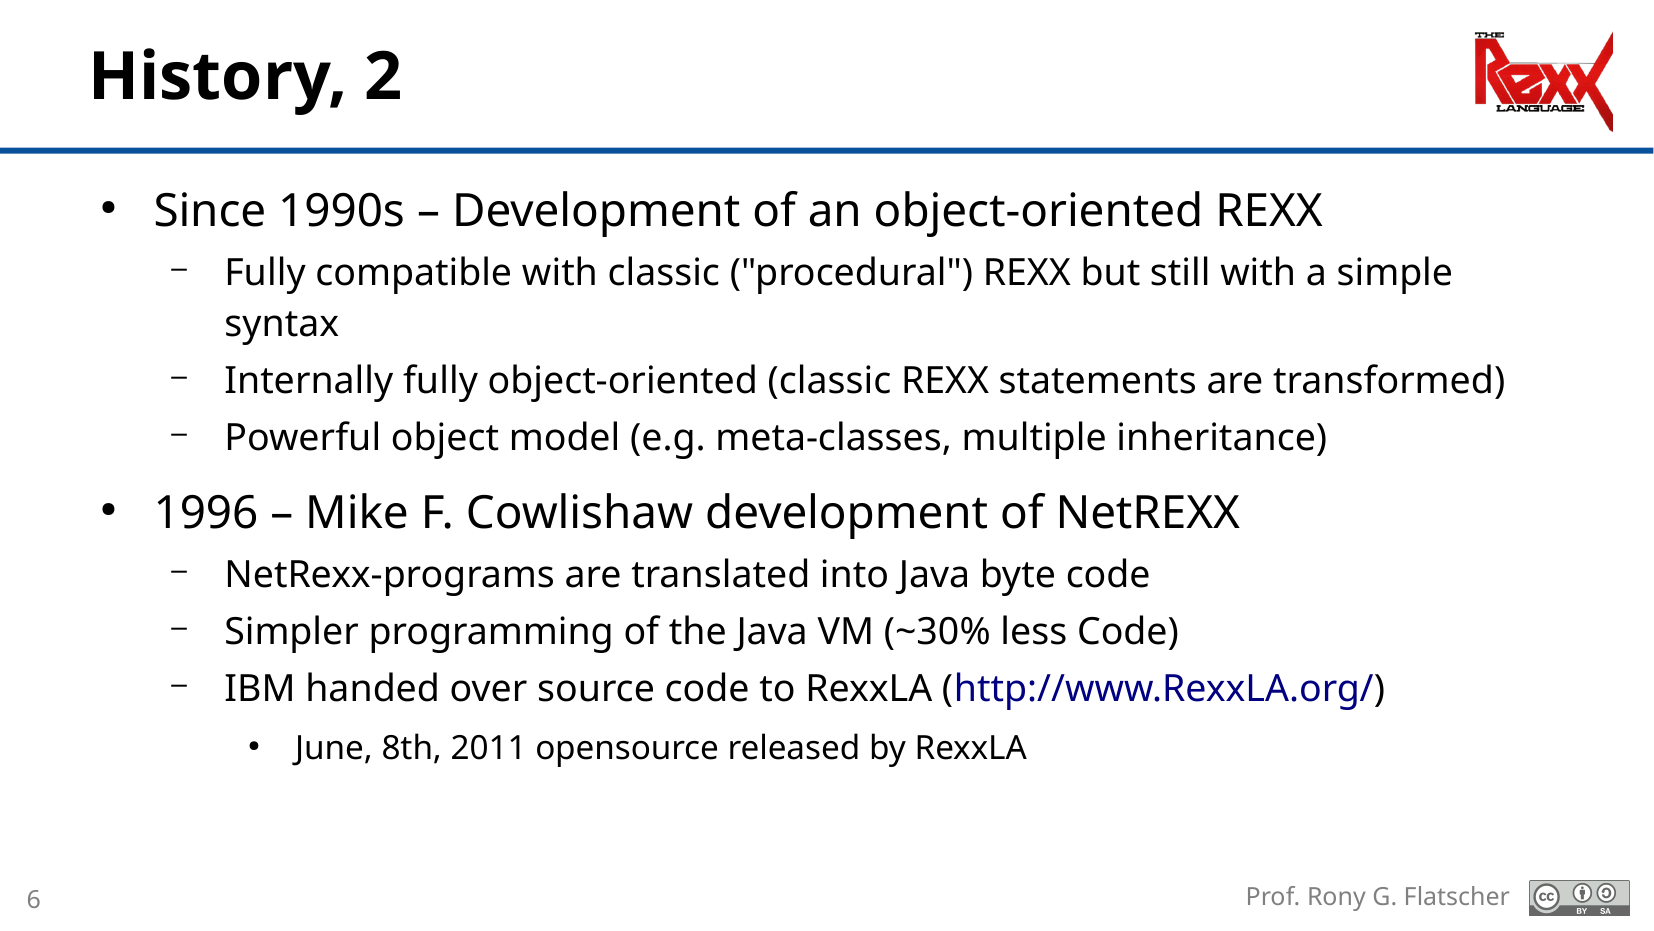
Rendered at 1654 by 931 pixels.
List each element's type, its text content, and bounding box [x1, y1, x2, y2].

title History, 2 [29, 0, 1654, 148]
list Since 1990s – Development of an object-oriented REXX Fully compatible with classic ("procedural") REXX but still with a simple syntax Internally fully object-oriented (classic REXX statements are transformed) Powerful object model (e.g. meta-classes, multiple inheritance) 1996 – Mike F. Cowlishaw development of NetREXX NetRexx-programs are translated into Java byte code Simpler programming of the Java VM (~30% less Code) IBM handed over source code to RexxLA (http://www.RexxLA.org/) June, 8th, 2011 opensource released by RexxLA [82, 177, 1571, 827]
